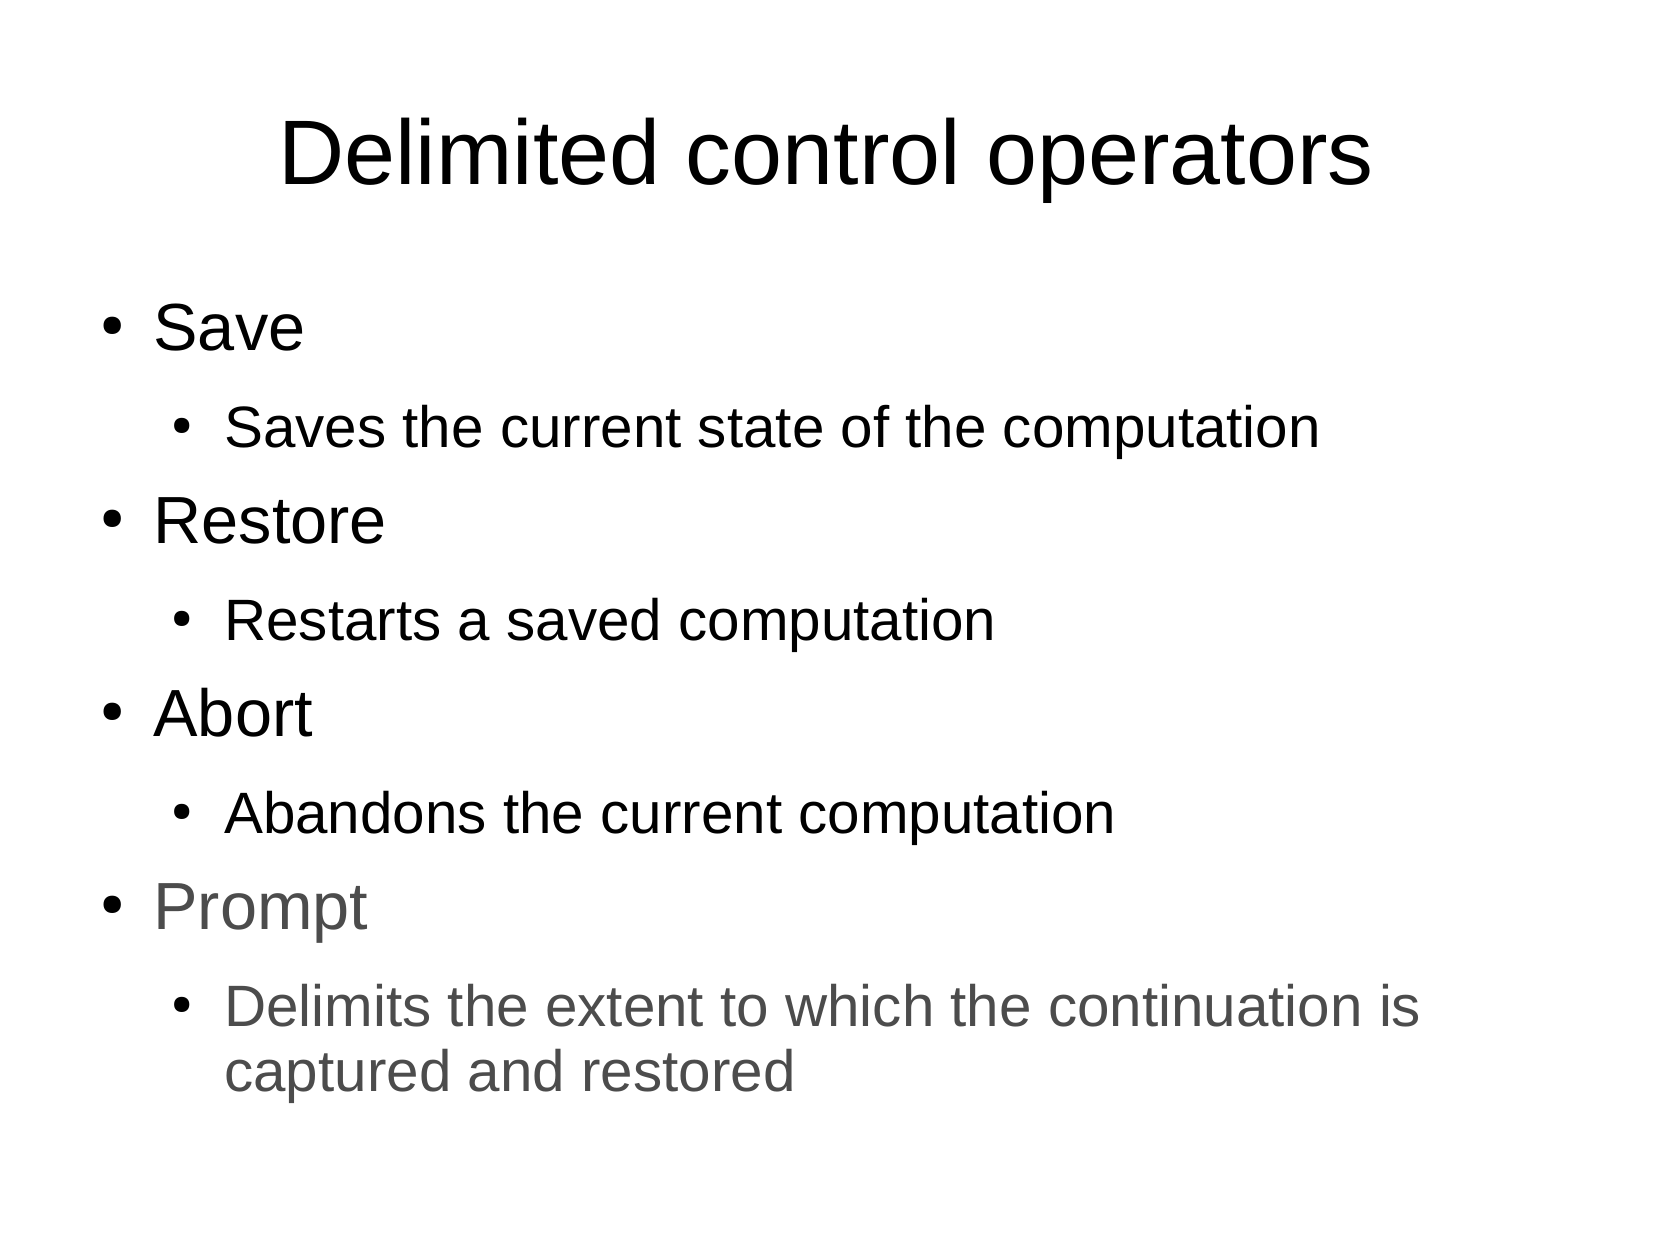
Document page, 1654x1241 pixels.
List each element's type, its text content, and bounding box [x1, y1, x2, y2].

list Save Saves the current state of the computation Restore Restarts a saved computation Abort Abandons the current computation Prompt Delimits the extent to which the continuation is captured and restored [82, 290, 1571, 1109]
title Delimited control operators [82, 49, 1571, 257]
